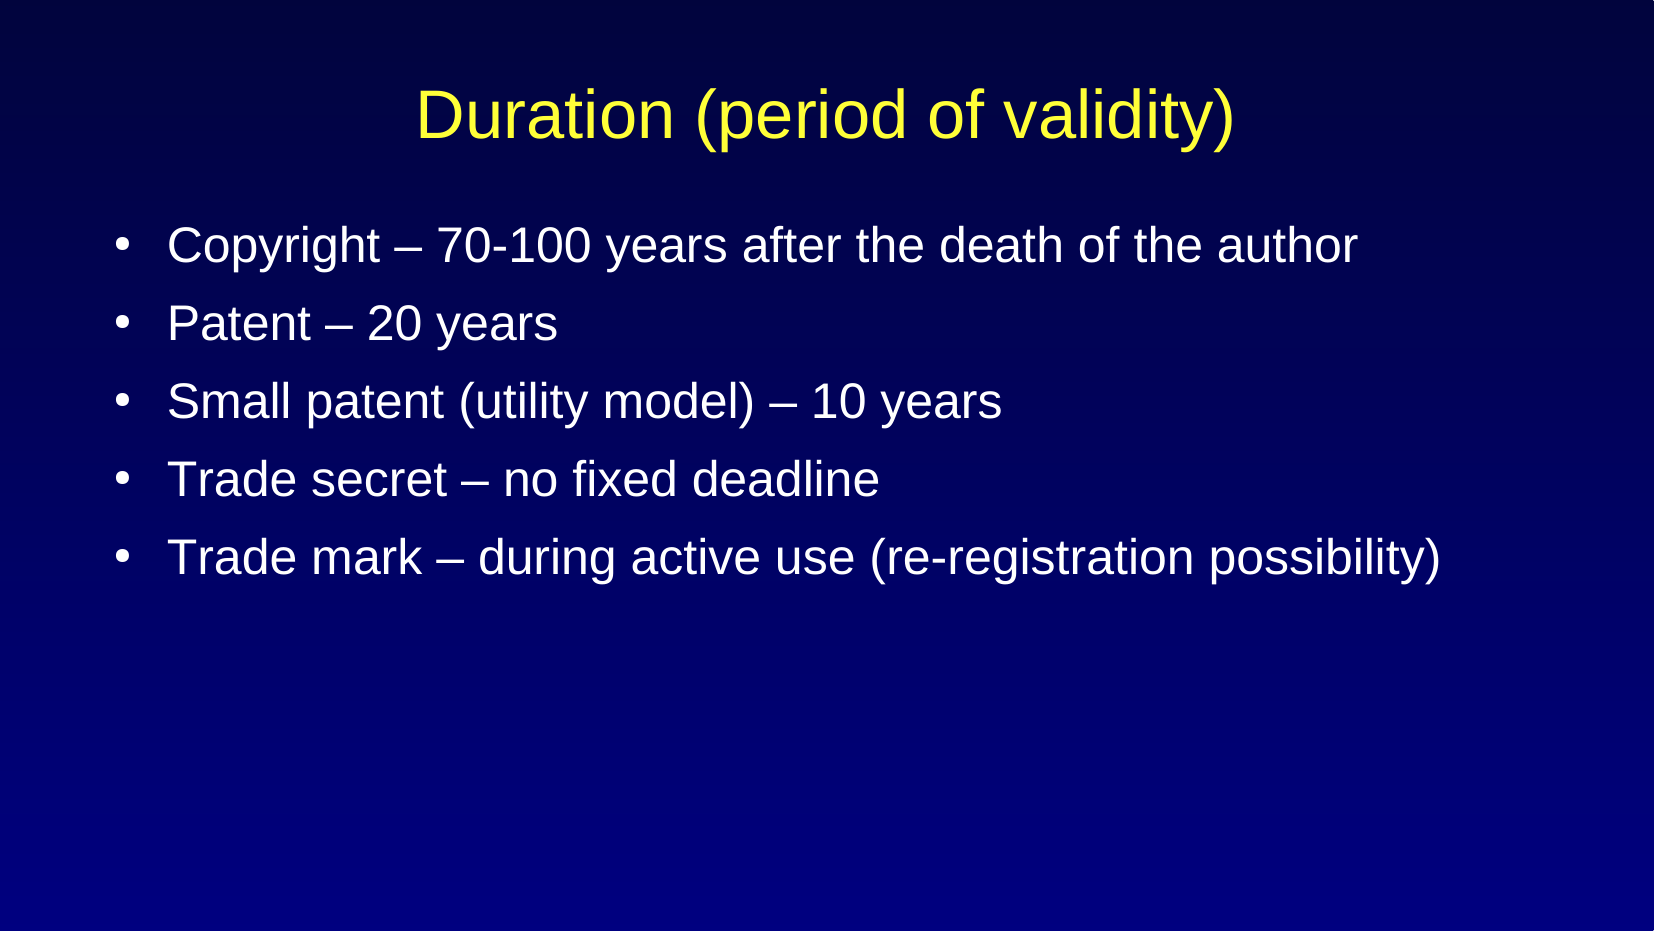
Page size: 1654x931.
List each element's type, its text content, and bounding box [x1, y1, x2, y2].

title Duration (period of validity) [82, 37, 1571, 193]
list Copyright – 70-100 years after the death of the author Patent – 20 years Small patent (utility model) – 10 years Trade secret – no fixed deadline Trade mark – during active use (re-registration possibility) [82, 217, 1571, 758]
